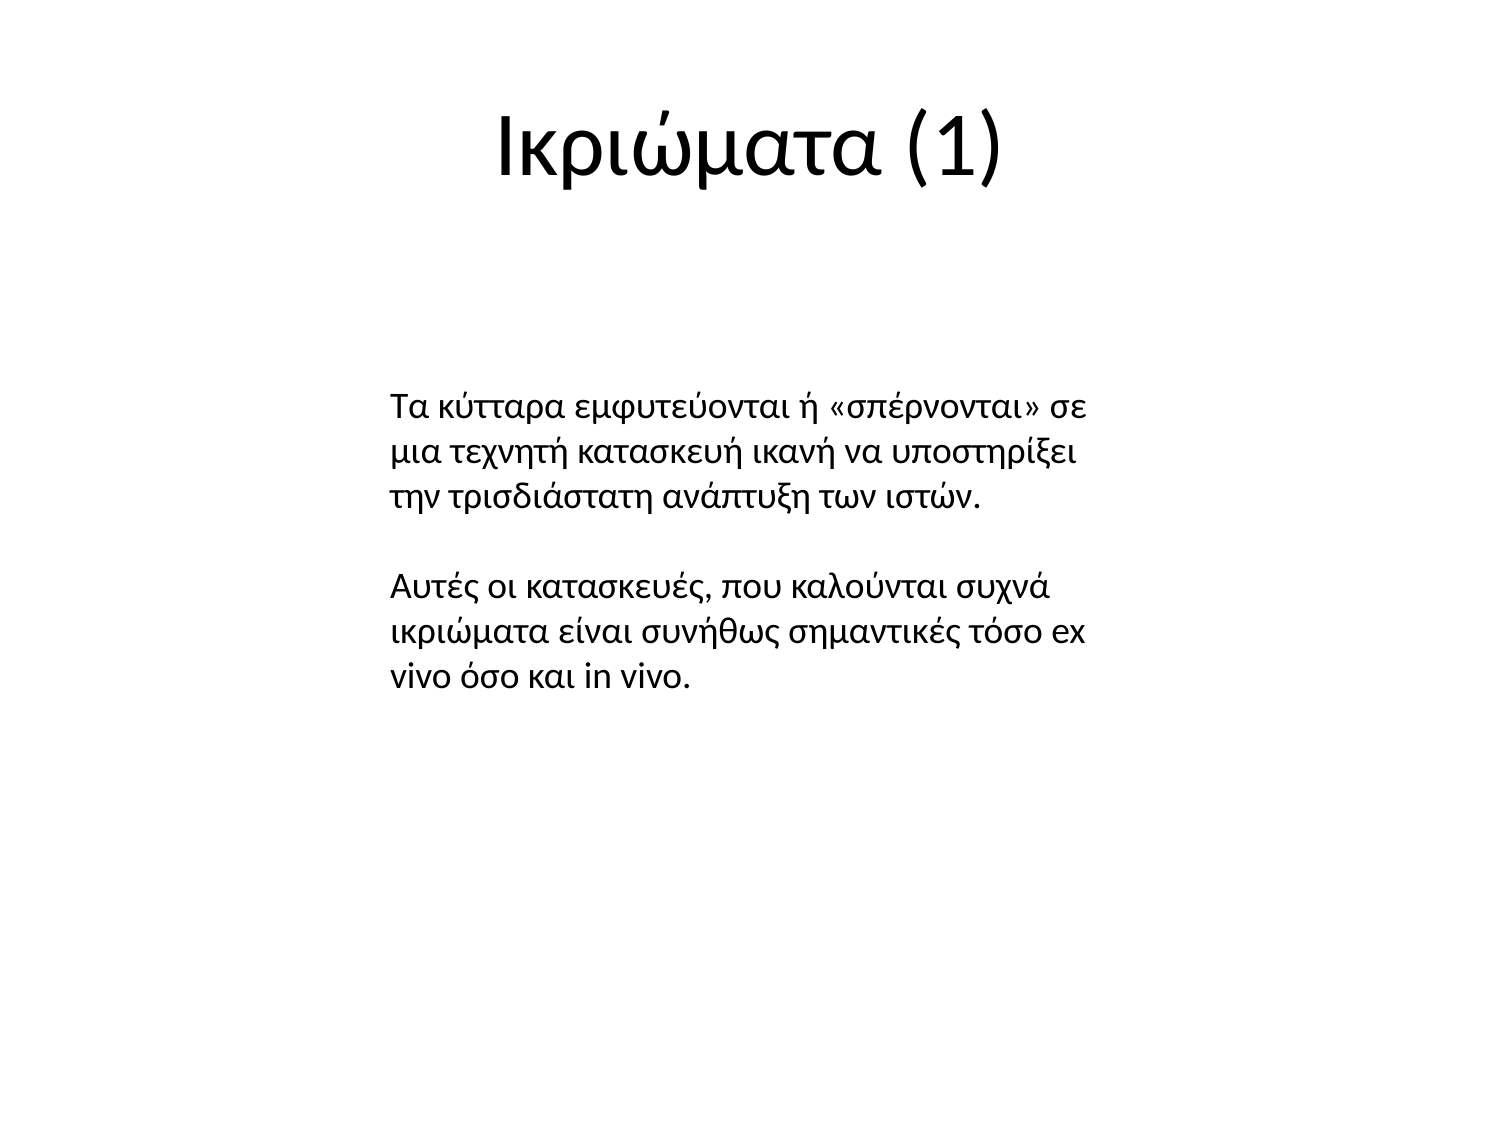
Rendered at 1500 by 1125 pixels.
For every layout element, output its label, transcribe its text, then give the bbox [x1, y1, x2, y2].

title Ικριώματα (1) [75, 45, 1426, 233]
text_box Τα κύτταρα εμφυτεύονται ή «σπέρνονται» σε μια τεχνητή κατασκευή ικανή να υποστηρίξει την τρισδιάστατη ανάπτυξη των ιστών. Αυτές οι κατασκευές, που καλούνται συχνά ικριώματα είναι συνήθως σημαντικές τόσο ex vivo όσο και in vivo. [375, 373, 1125, 793]
